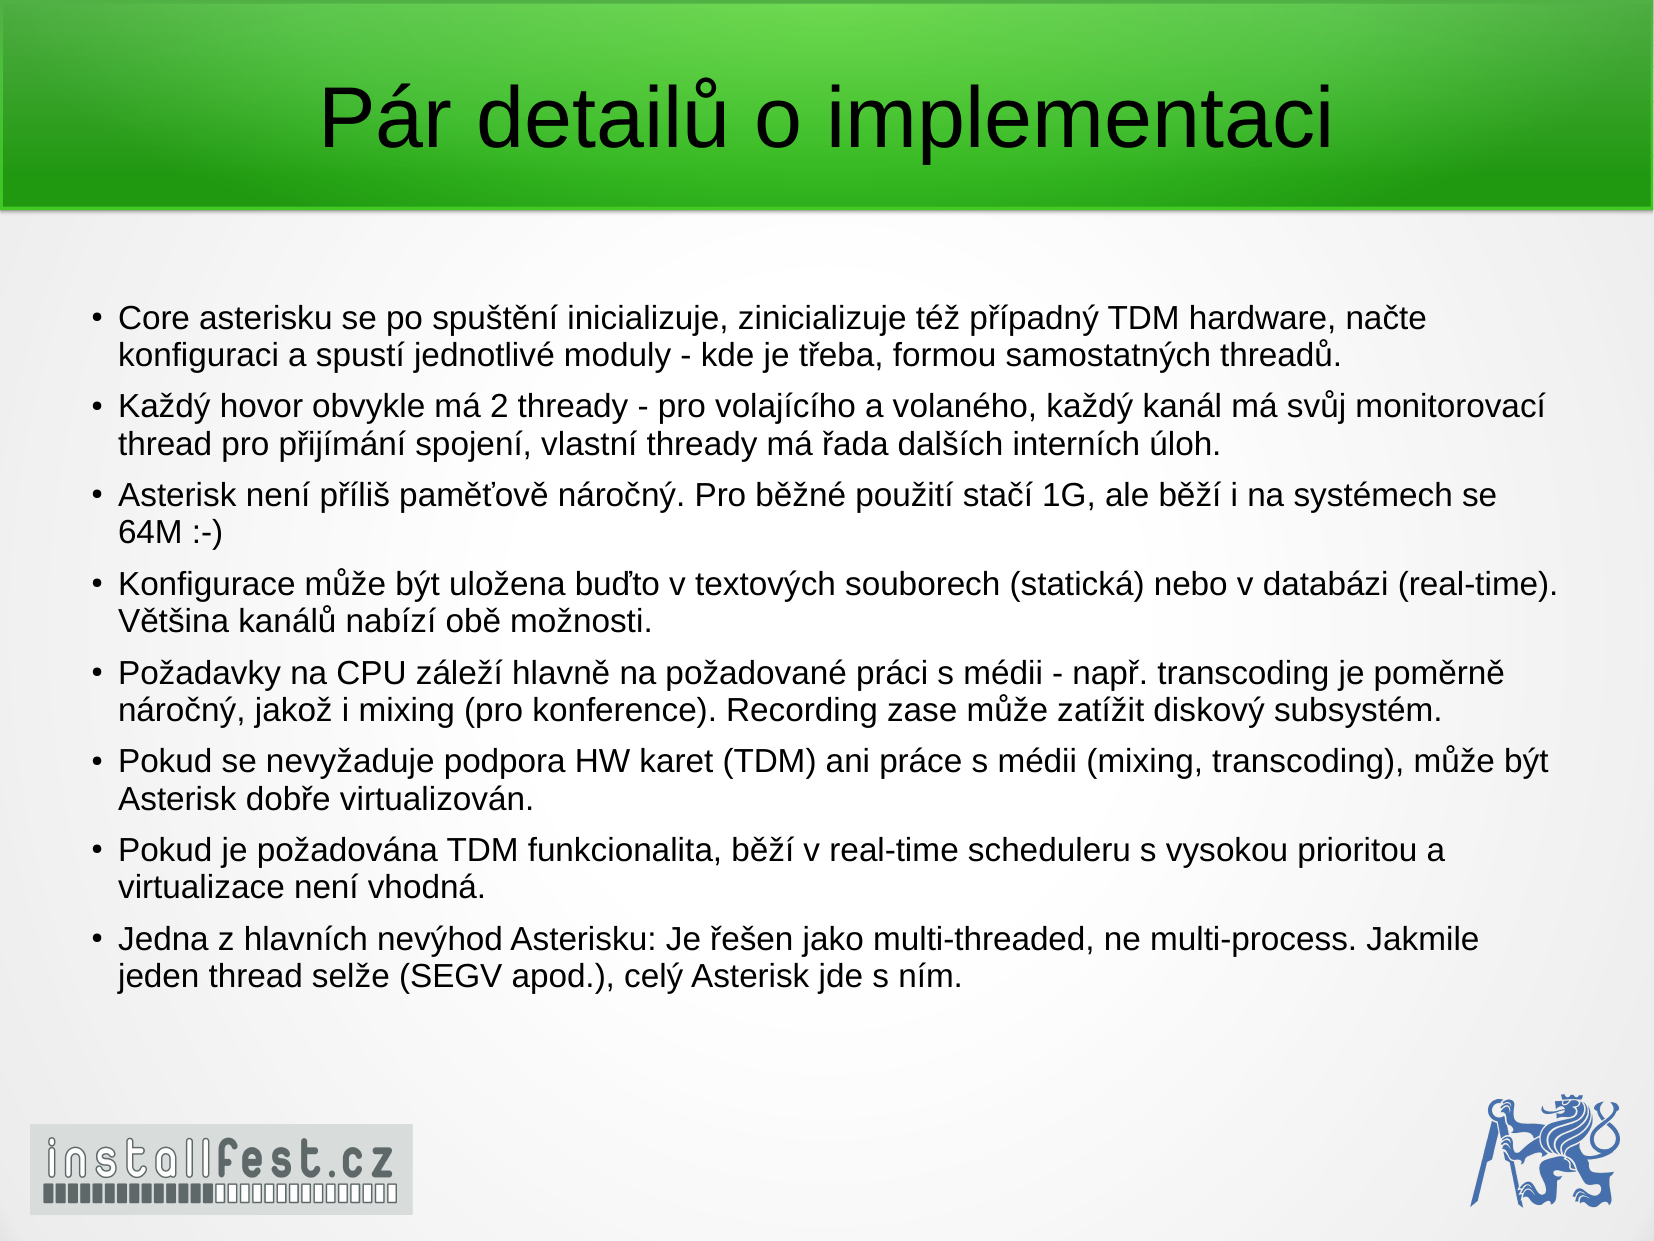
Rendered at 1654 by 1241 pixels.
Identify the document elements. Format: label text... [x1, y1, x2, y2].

title Pár detailů o implementaci [82, 47, 1571, 189]
picture [1470, 1094, 1620, 1208]
list Core asterisku se po spuštění inicializuje, zinicializuje též případný TDM hardware, načte konfiguraci a spustí jednotlivé moduly - kde je třeba, formou samostatných threadů. Každý hovor obvykle má 2 thready - pro volajícího a volaného, každý kanál má svůj monitorovací thread pro přijímání spojení, vlastní thready má řada dalších interních úloh. Asterisk není příliš paměťově náročný. Pro běžné použití stačí 1G, ale běží i na systémech se 64M :-) Konfigurace může být uložena buďto v textových souborech (statická) nebo v databázi (real-time). Většina kanálů nabízí obě možnosti. Požadavky na CPU záleží hlavně na požadované práci s médii - např. transcoding je poměrně náročný, jakož i mixing (pro konference). Recording zase může zatížit diskový subsystém. Pokud se nevyžaduje podpora HW karet (TDM) ani práce s médii (mixing, transcoding), může být Asterisk dobře virtualizován. Pokud je požadována TDM funkcionalita, běží v real-time scheduleru s vysokou prioritou a virtualizace není vhodná. Jedna z hlavních nevýhod Asterisku: Je řešen jako multi-threaded, ne multi-process. Jakmile jeden thread selže (SEGV apod.), celý Asterisk jde s ním. [82, 299, 1571, 1019]
picture [30, 1124, 413, 1215]
